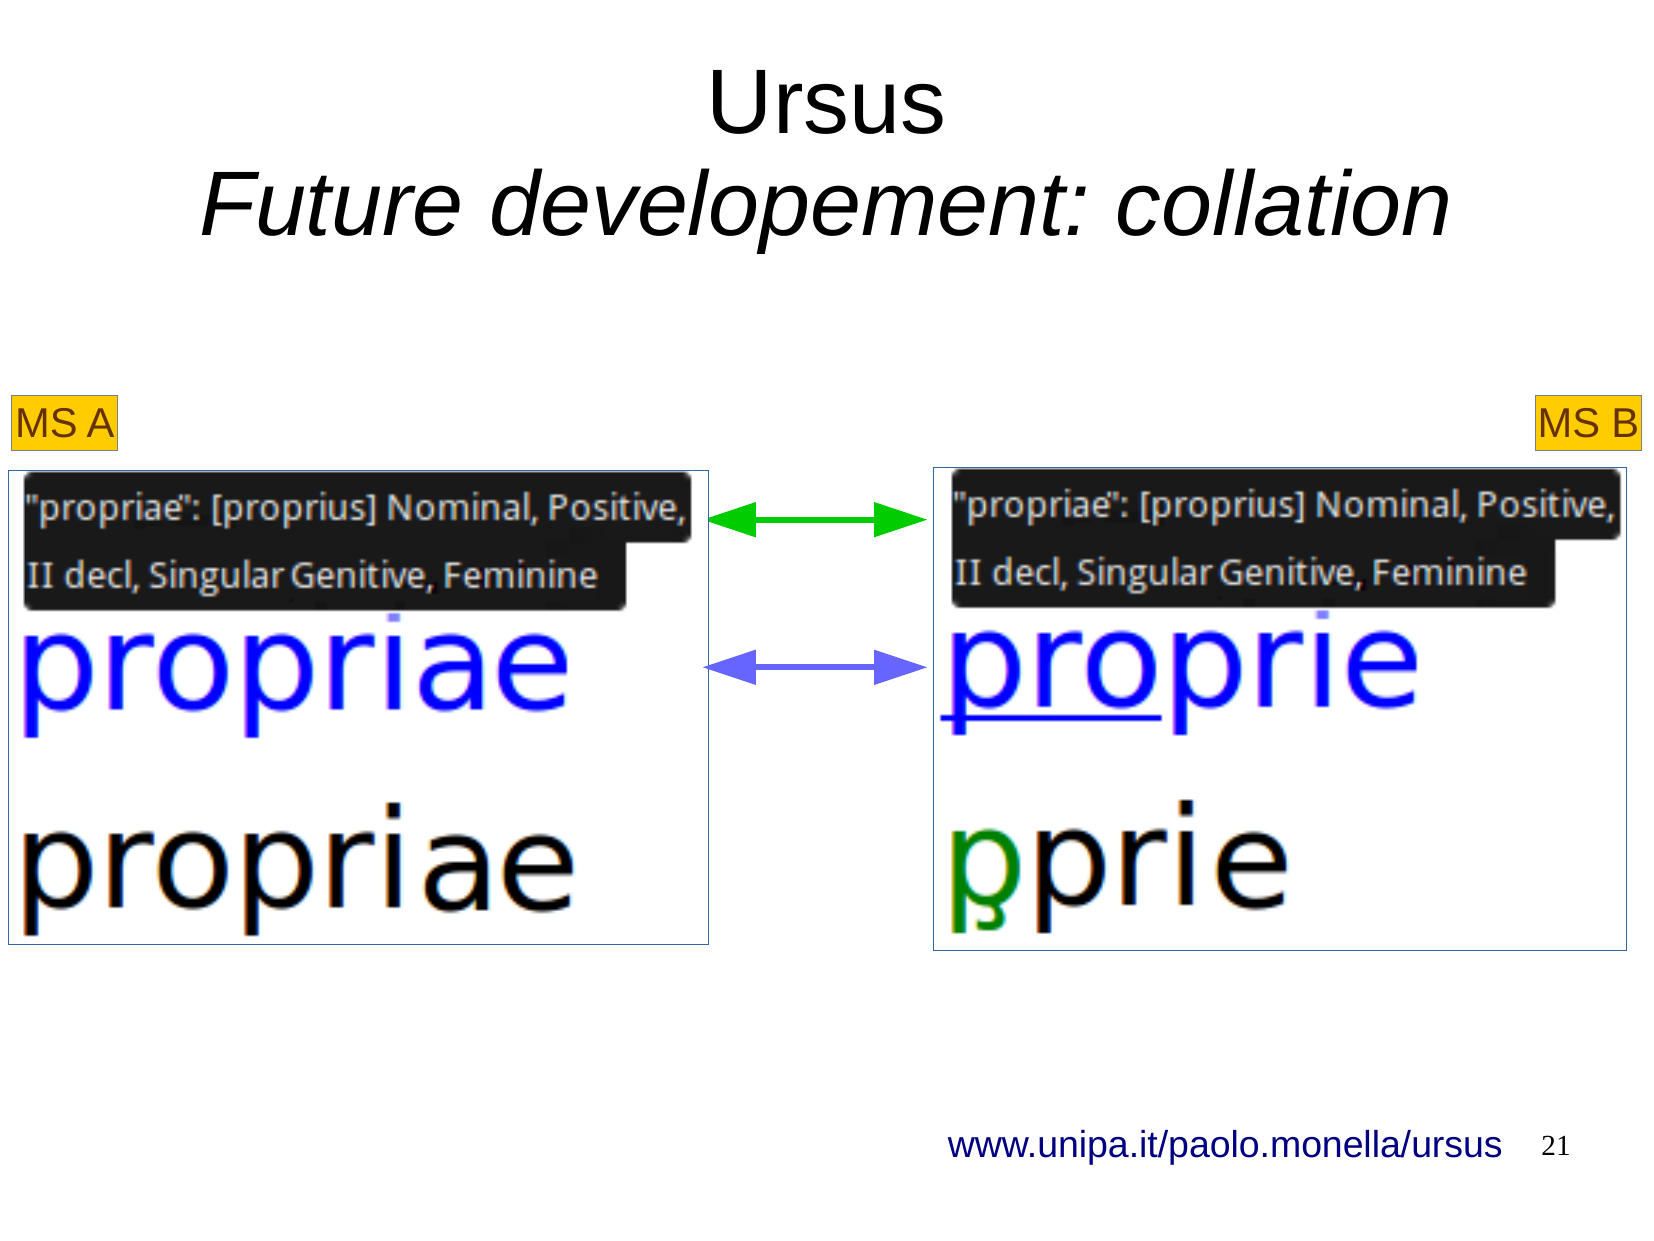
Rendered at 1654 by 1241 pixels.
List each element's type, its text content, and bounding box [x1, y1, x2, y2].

title Ursus Future developement: collation [82, 49, 1571, 257]
text_box MS A [11, 395, 118, 451]
picture [8, 470, 709, 945]
picture [933, 467, 1627, 951]
text_box MS B [1535, 395, 1642, 451]
text_box www.unipa.it/paolo.monella/ursus [933, 1116, 1548, 1216]
